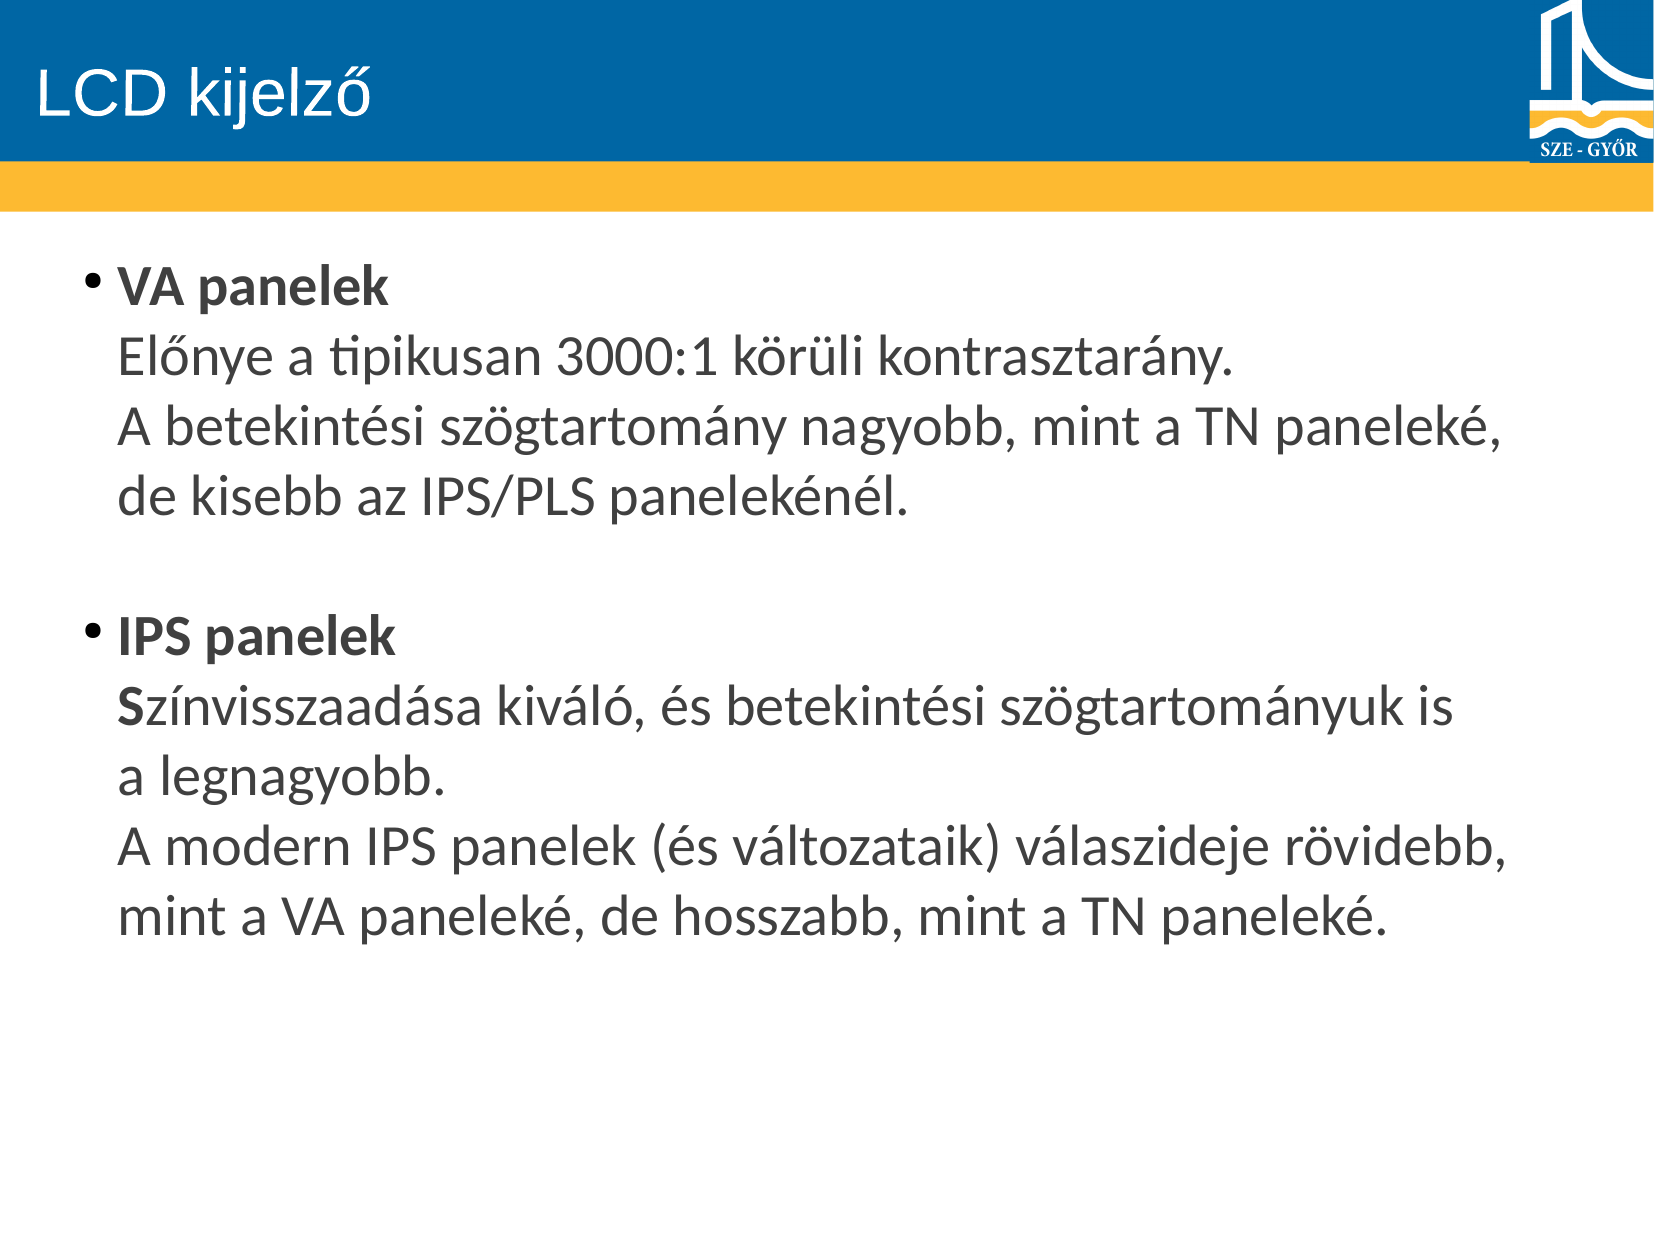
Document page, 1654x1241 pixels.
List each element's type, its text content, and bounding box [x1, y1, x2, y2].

text_box VA panelek Előnye a tipikusan 3000:1 körüli kontrasztarány. A betekintési szögtartomány nagyobb, mint a TN paneleké, de kisebb az IPS/PLS panelekénél. IPS panelek Színvisszaadása kiváló, és betekintési szögtartományuk is a legnagyobb. A modern IPS panelek (és változataik) válaszideje rövidebb, mint a VA paneleké, de hosszabb, mint a TN paneleké. [82, 247, 1571, 1198]
picture [1529, 0, 1654, 163]
text_box LCD kijelző [34, 48, 1524, 144]
